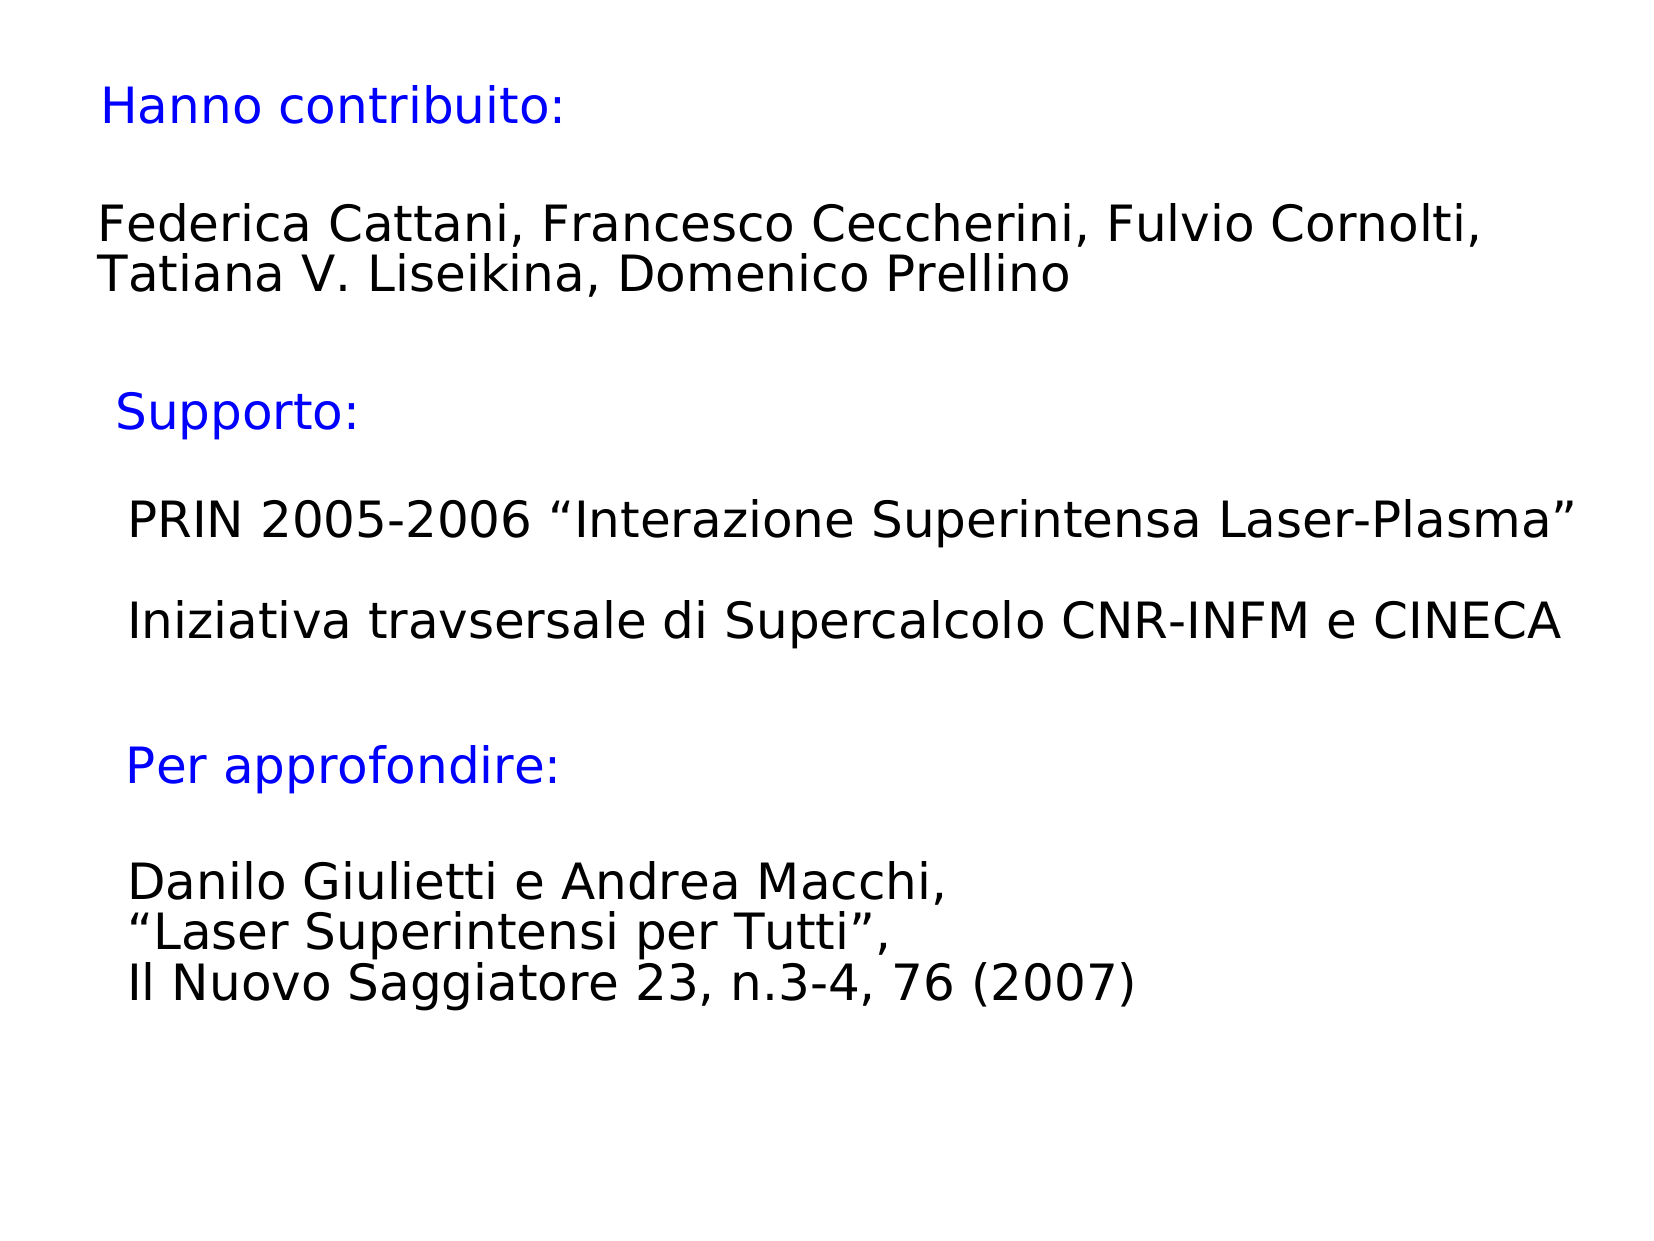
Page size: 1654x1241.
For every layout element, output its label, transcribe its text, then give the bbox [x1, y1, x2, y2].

text_box PRIN 2005-2006 “Interazione Superintensa Laser-Plasma” Iniziativa travsersale di Supercalcolo CNR-INFM e CINECA [112, 489, 1563, 664]
text_box Federica Cattani, Francesco Ceccherini, Fulvio Cornolti, Tatiana V. Liseikina, Domenico Prellino [82, 193, 1483, 318]
text_box Danilo Giulietti e Andrea Macchi, “Laser Superintensi per Tutti”, Il Nuovo Saggiatore 23, n.3-4, 76 (2007) [112, 851, 1132, 1026]
text_box Hanno contribuito: [85, 70, 582, 143]
text_box Per approfondire: [111, 730, 751, 805]
text_box Supporto: [100, 376, 739, 451]
